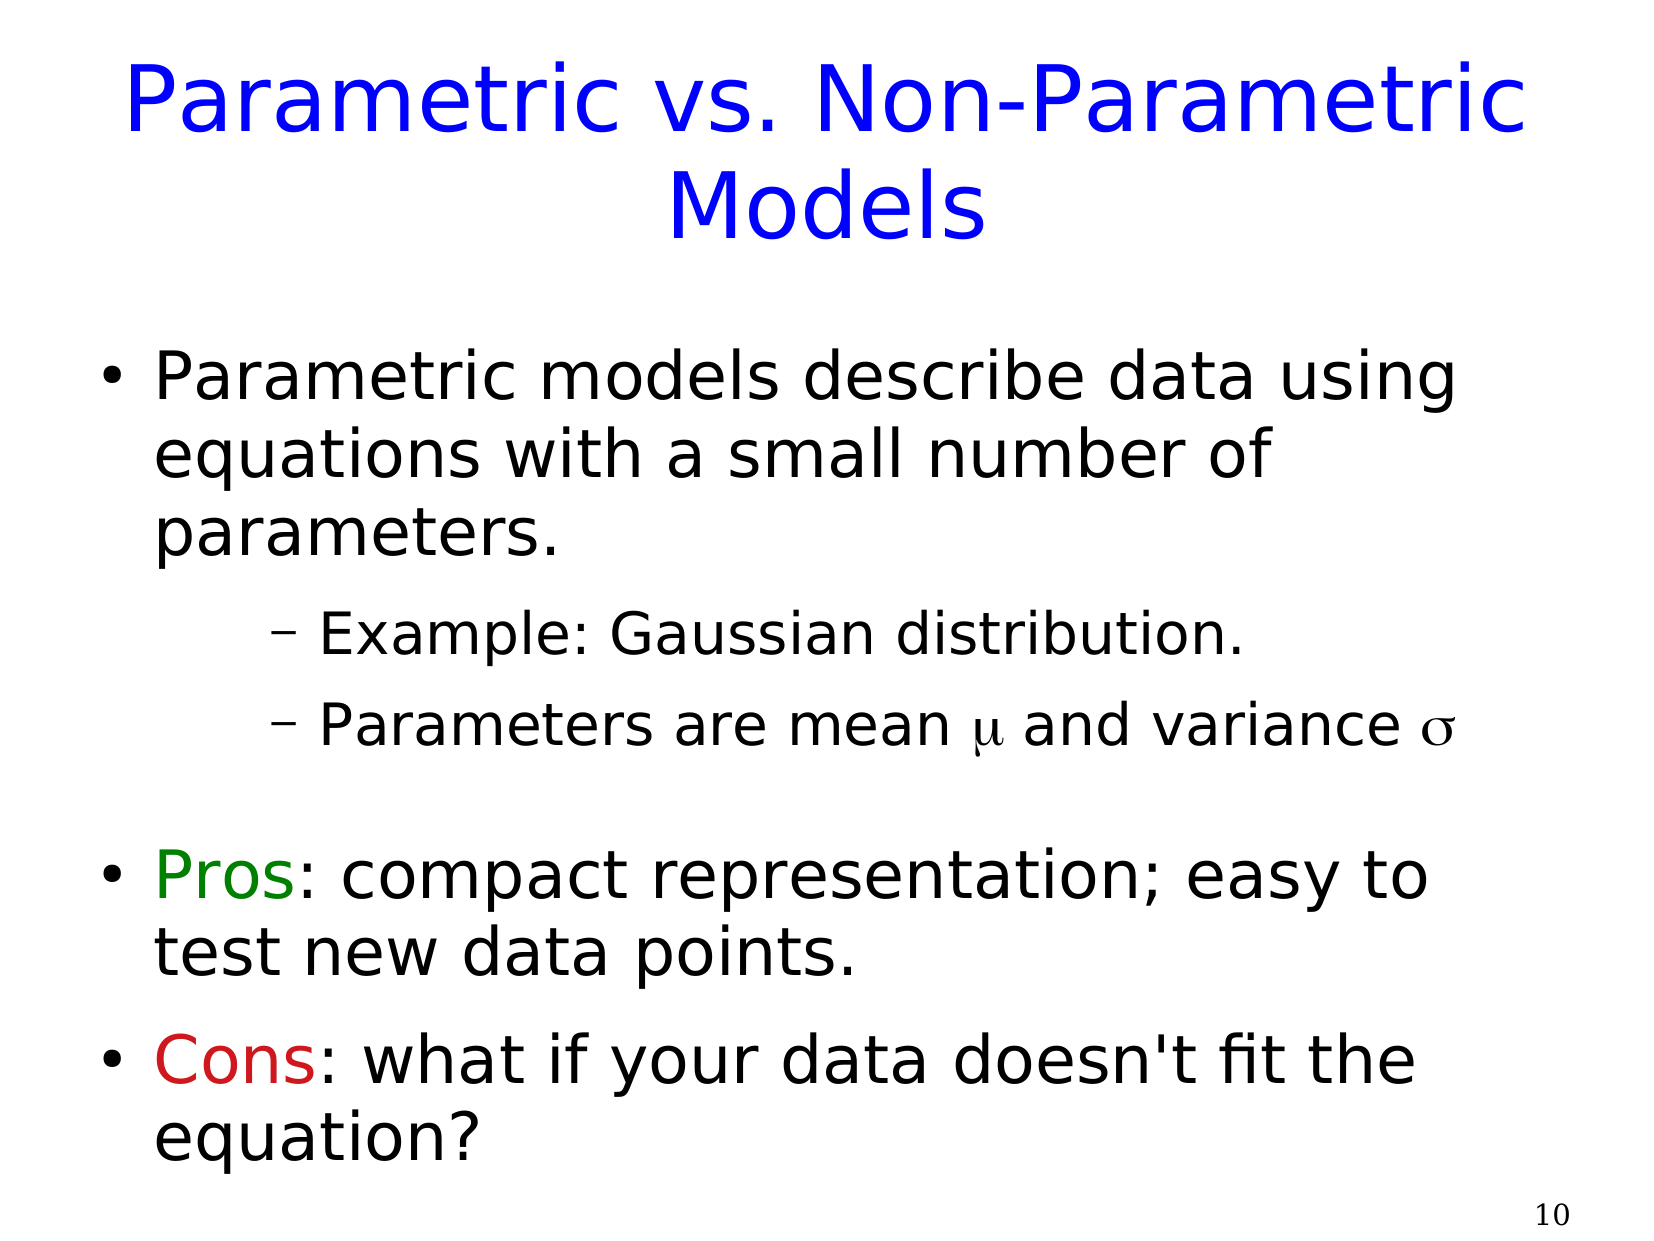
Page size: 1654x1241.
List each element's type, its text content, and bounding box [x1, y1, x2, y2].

list Parametric models describe data using equations with a small number of parameters. Example: Gaussian distribution. Parameters are mean m and variance s Pros: compact representation; easy to test new data points. Cons: what if your data doesn't fit the equation? [82, 337, 1571, 1177]
title Parametric vs. Non-Parametric Models [82, 45, 1571, 261]
